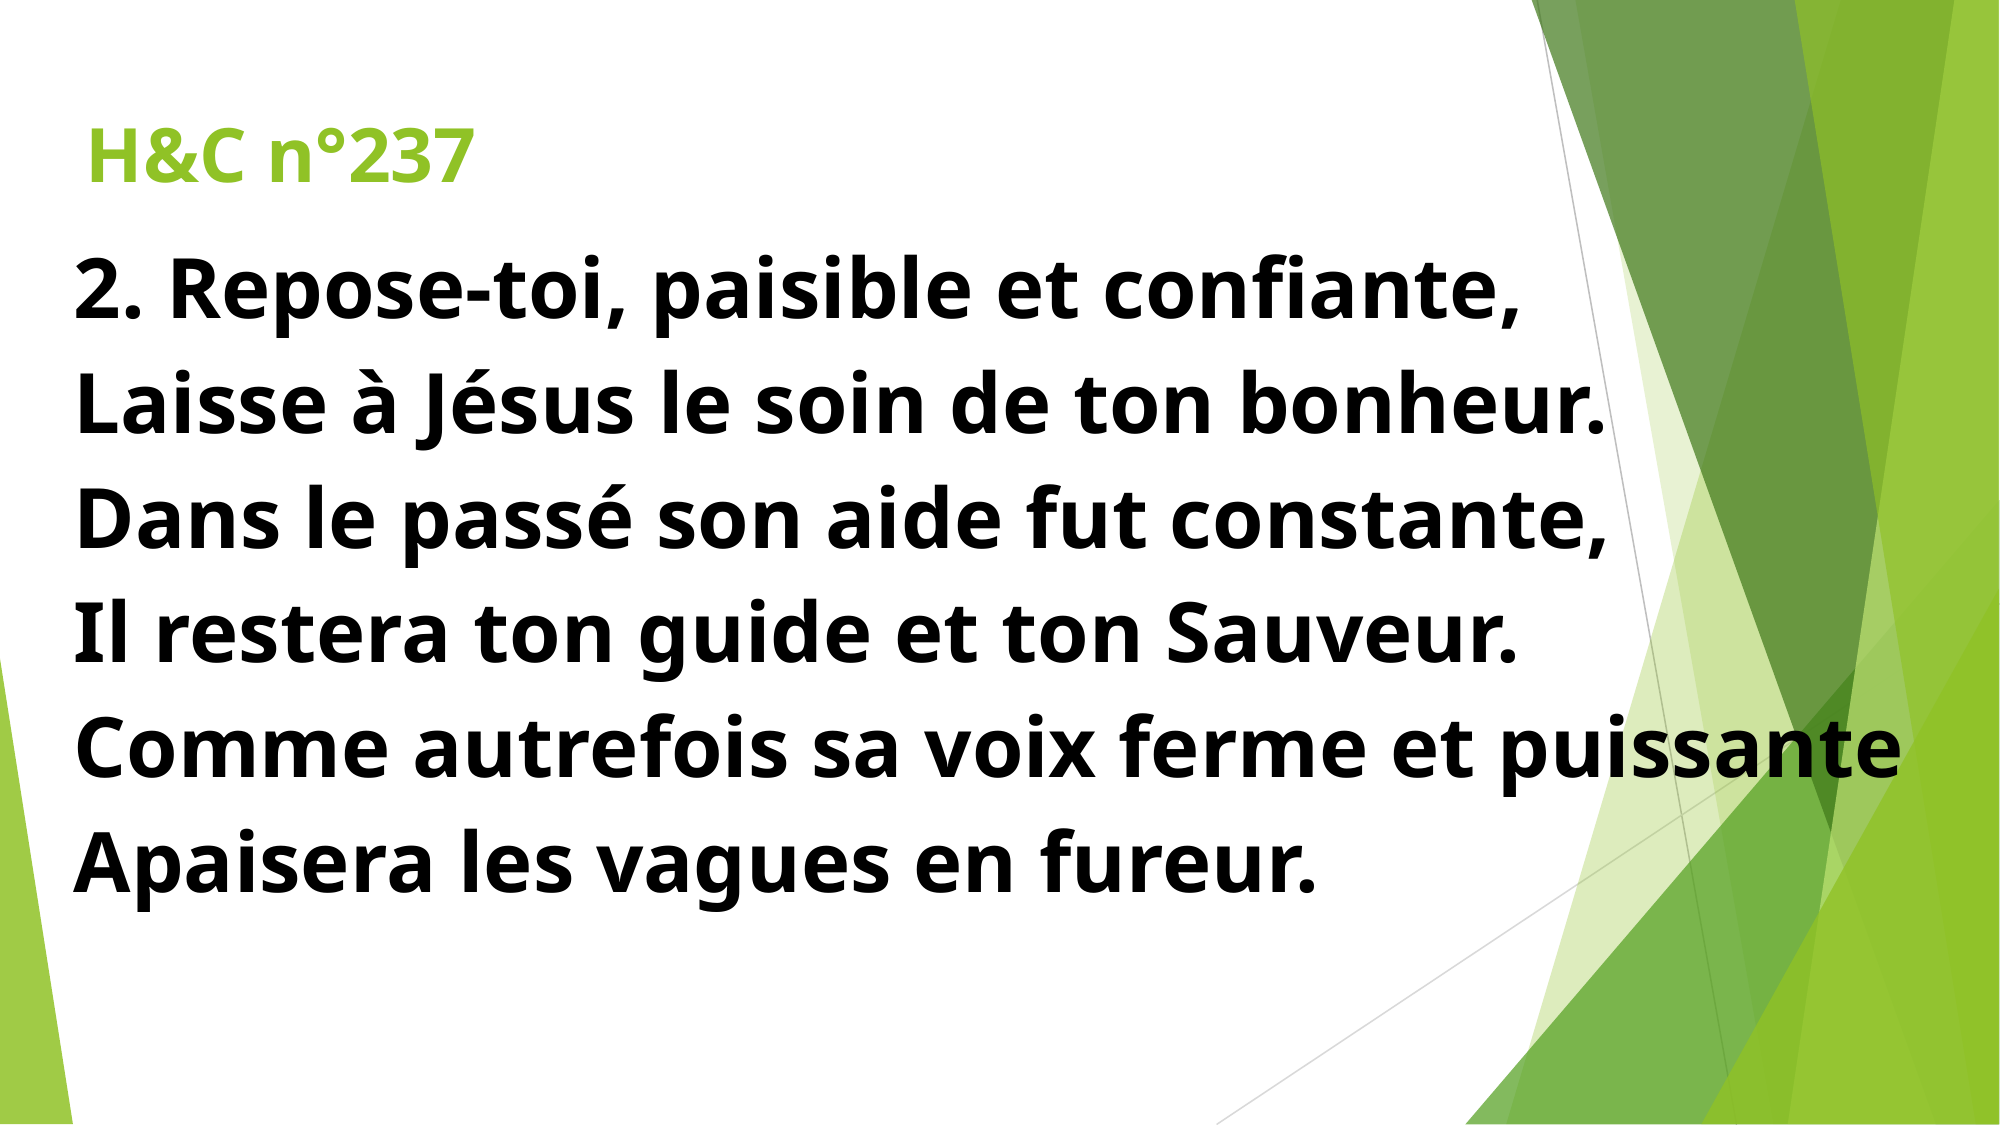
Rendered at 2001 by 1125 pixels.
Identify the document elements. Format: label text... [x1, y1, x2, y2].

text_box 2. Repose-toi, paisible et confiante, Laisse à Jésus le soin de ton bonheur. Dans le passé son aide fut constante, Il restera ton guide et ton Sauveur. Comme autrefois sa voix ferme et puissante Apaisera les vagues en fureur. [59, 212, 2001, 1037]
text_box H&C n°237 [70, 99, 1522, 212]
